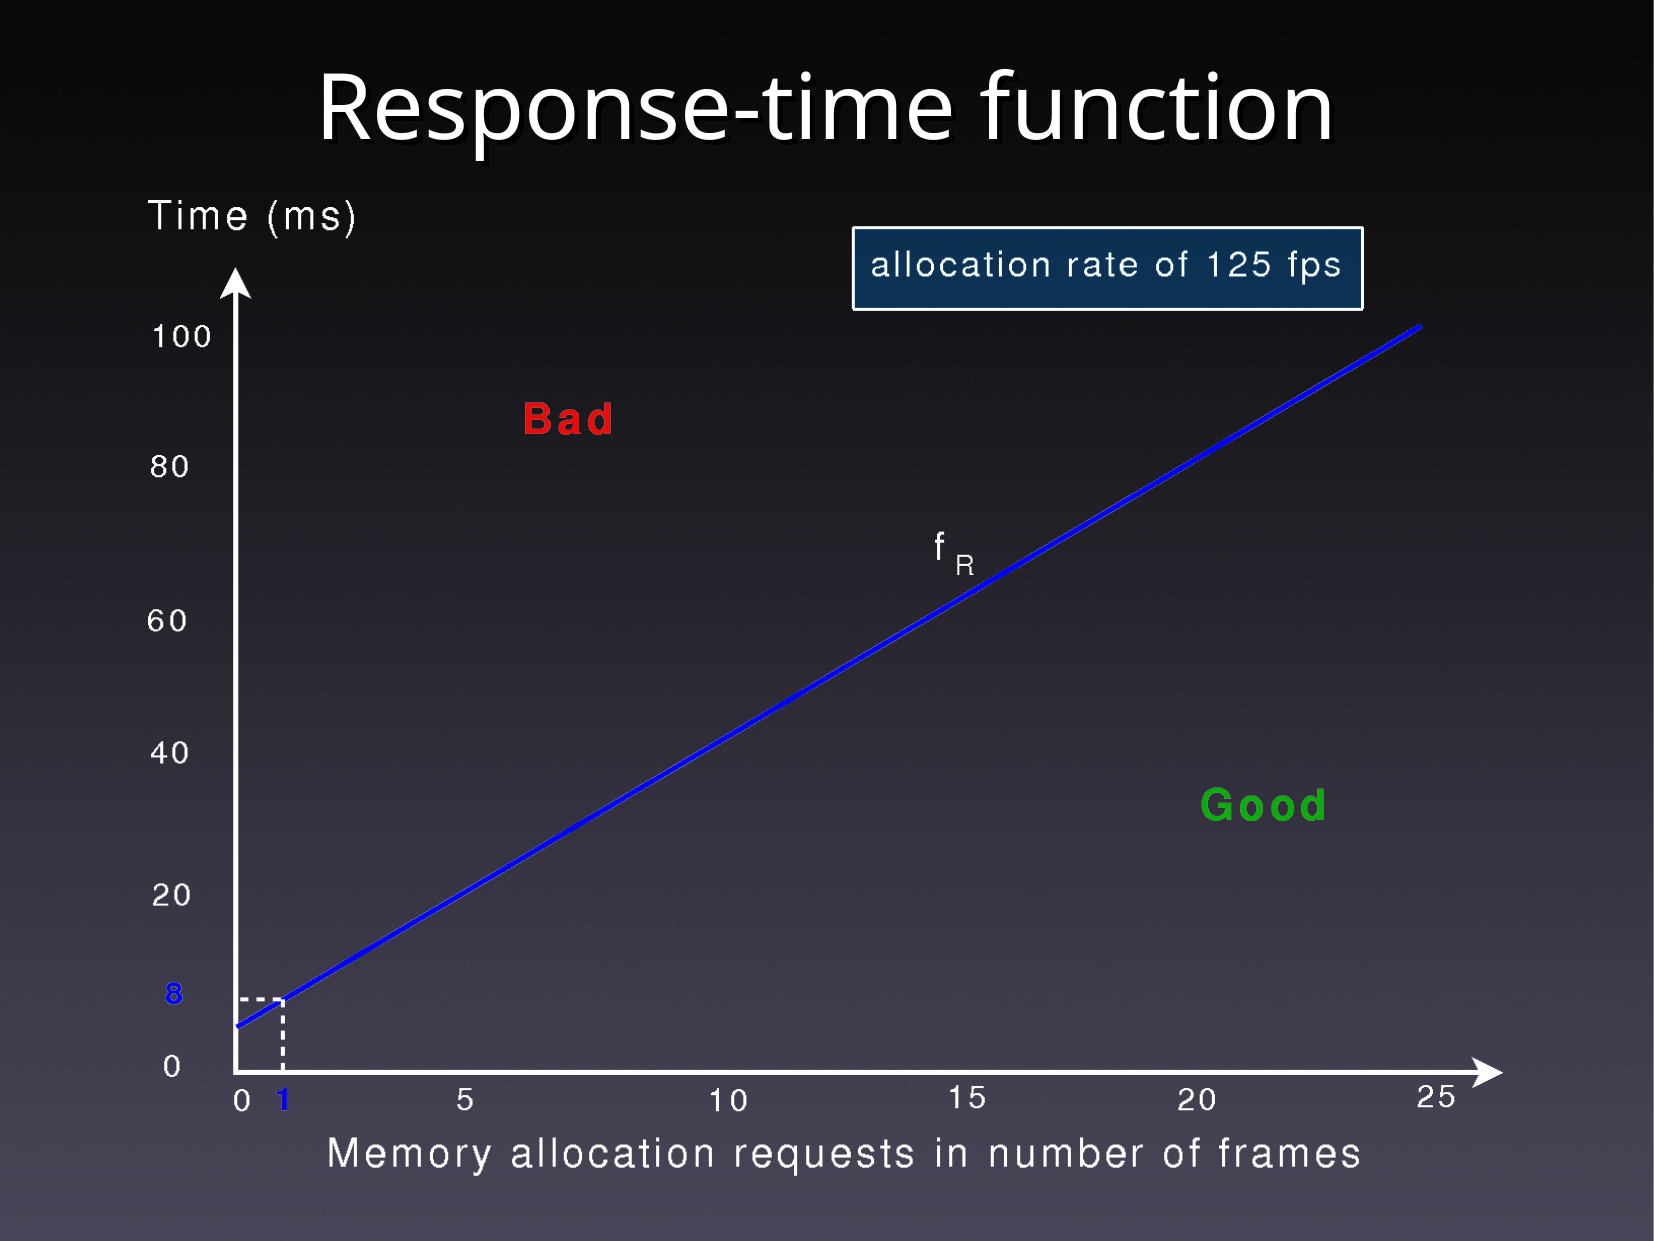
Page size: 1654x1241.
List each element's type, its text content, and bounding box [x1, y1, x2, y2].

picture [0, 0, 1654, 1241]
title Response-time function [120, 0, 1533, 208]
